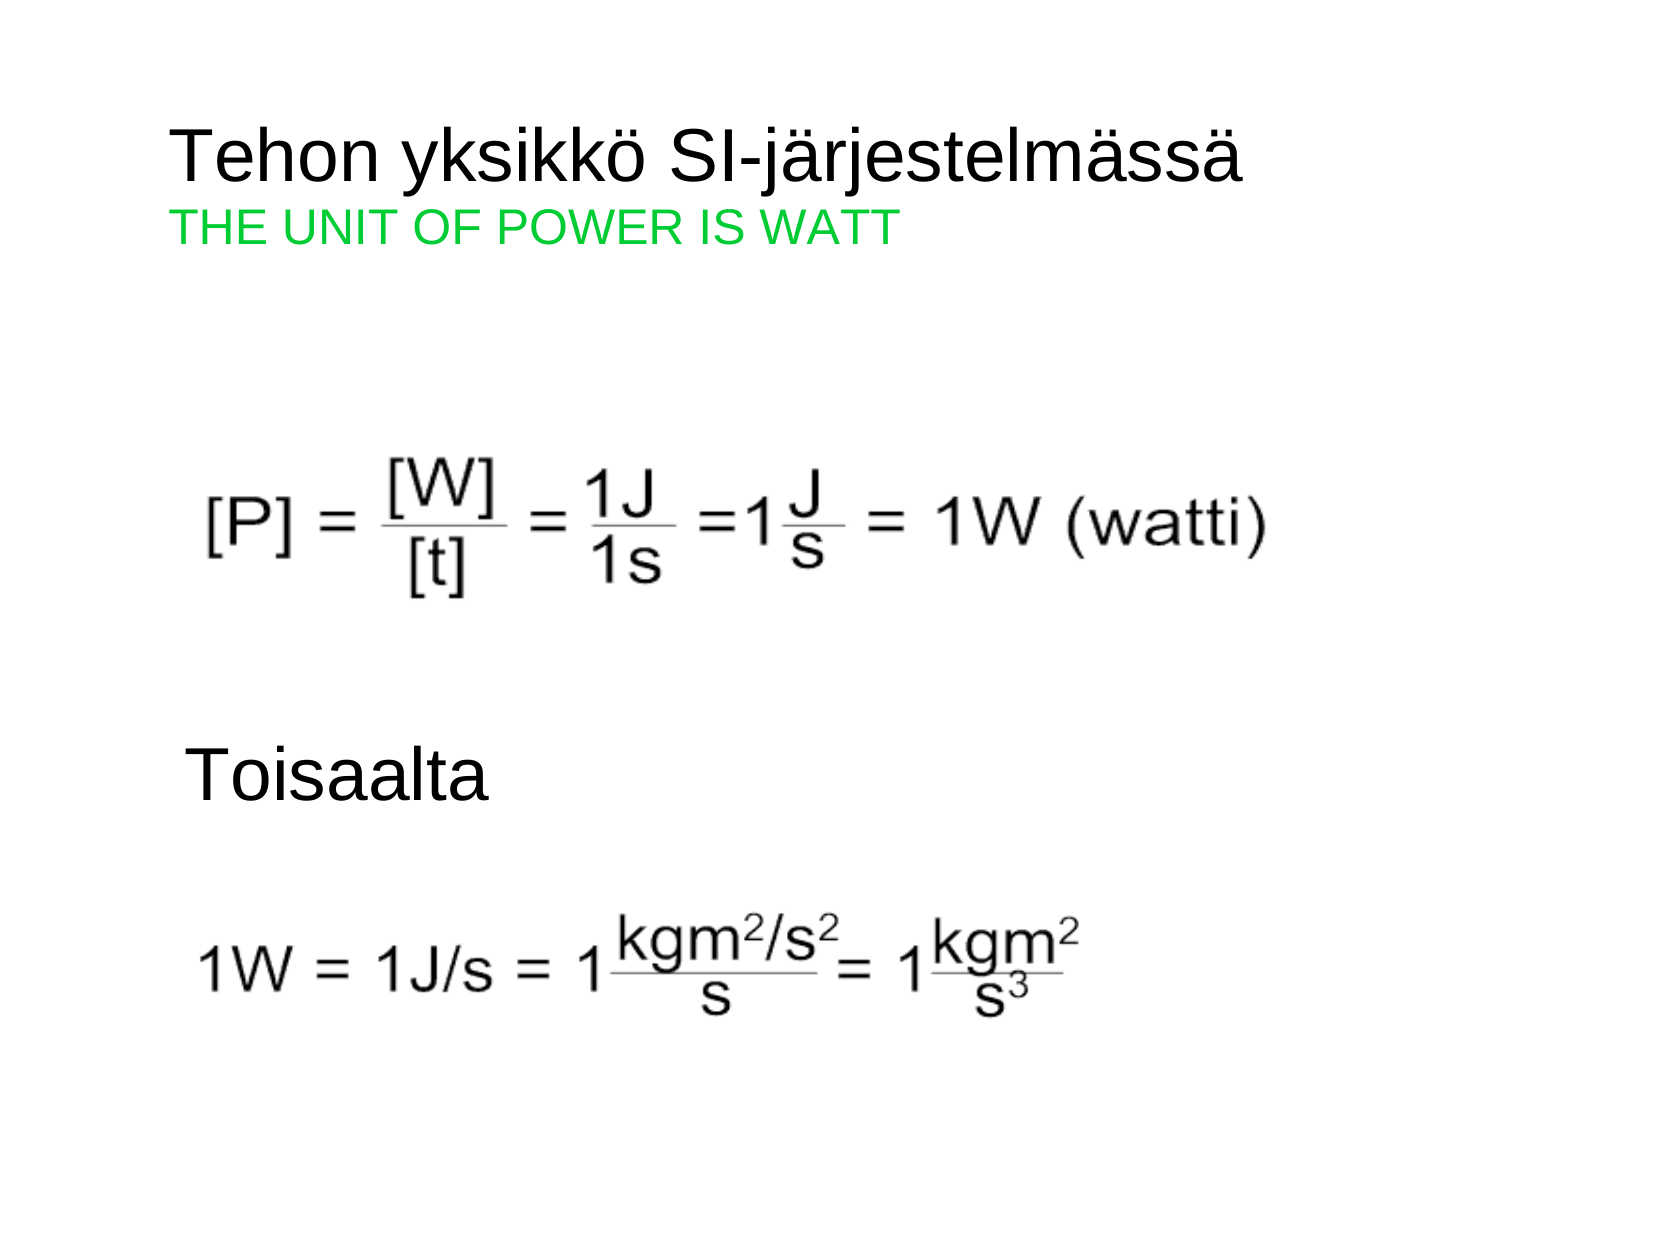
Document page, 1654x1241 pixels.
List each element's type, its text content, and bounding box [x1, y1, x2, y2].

picture [141, 396, 1330, 645]
picture [137, 835, 1137, 1074]
text_box Toisaalta [170, 720, 1241, 820]
text_box Tehon yksikkö SI-järjestelmässä THE UNIT OF POWER IS WATT [153, 101, 1428, 201]
